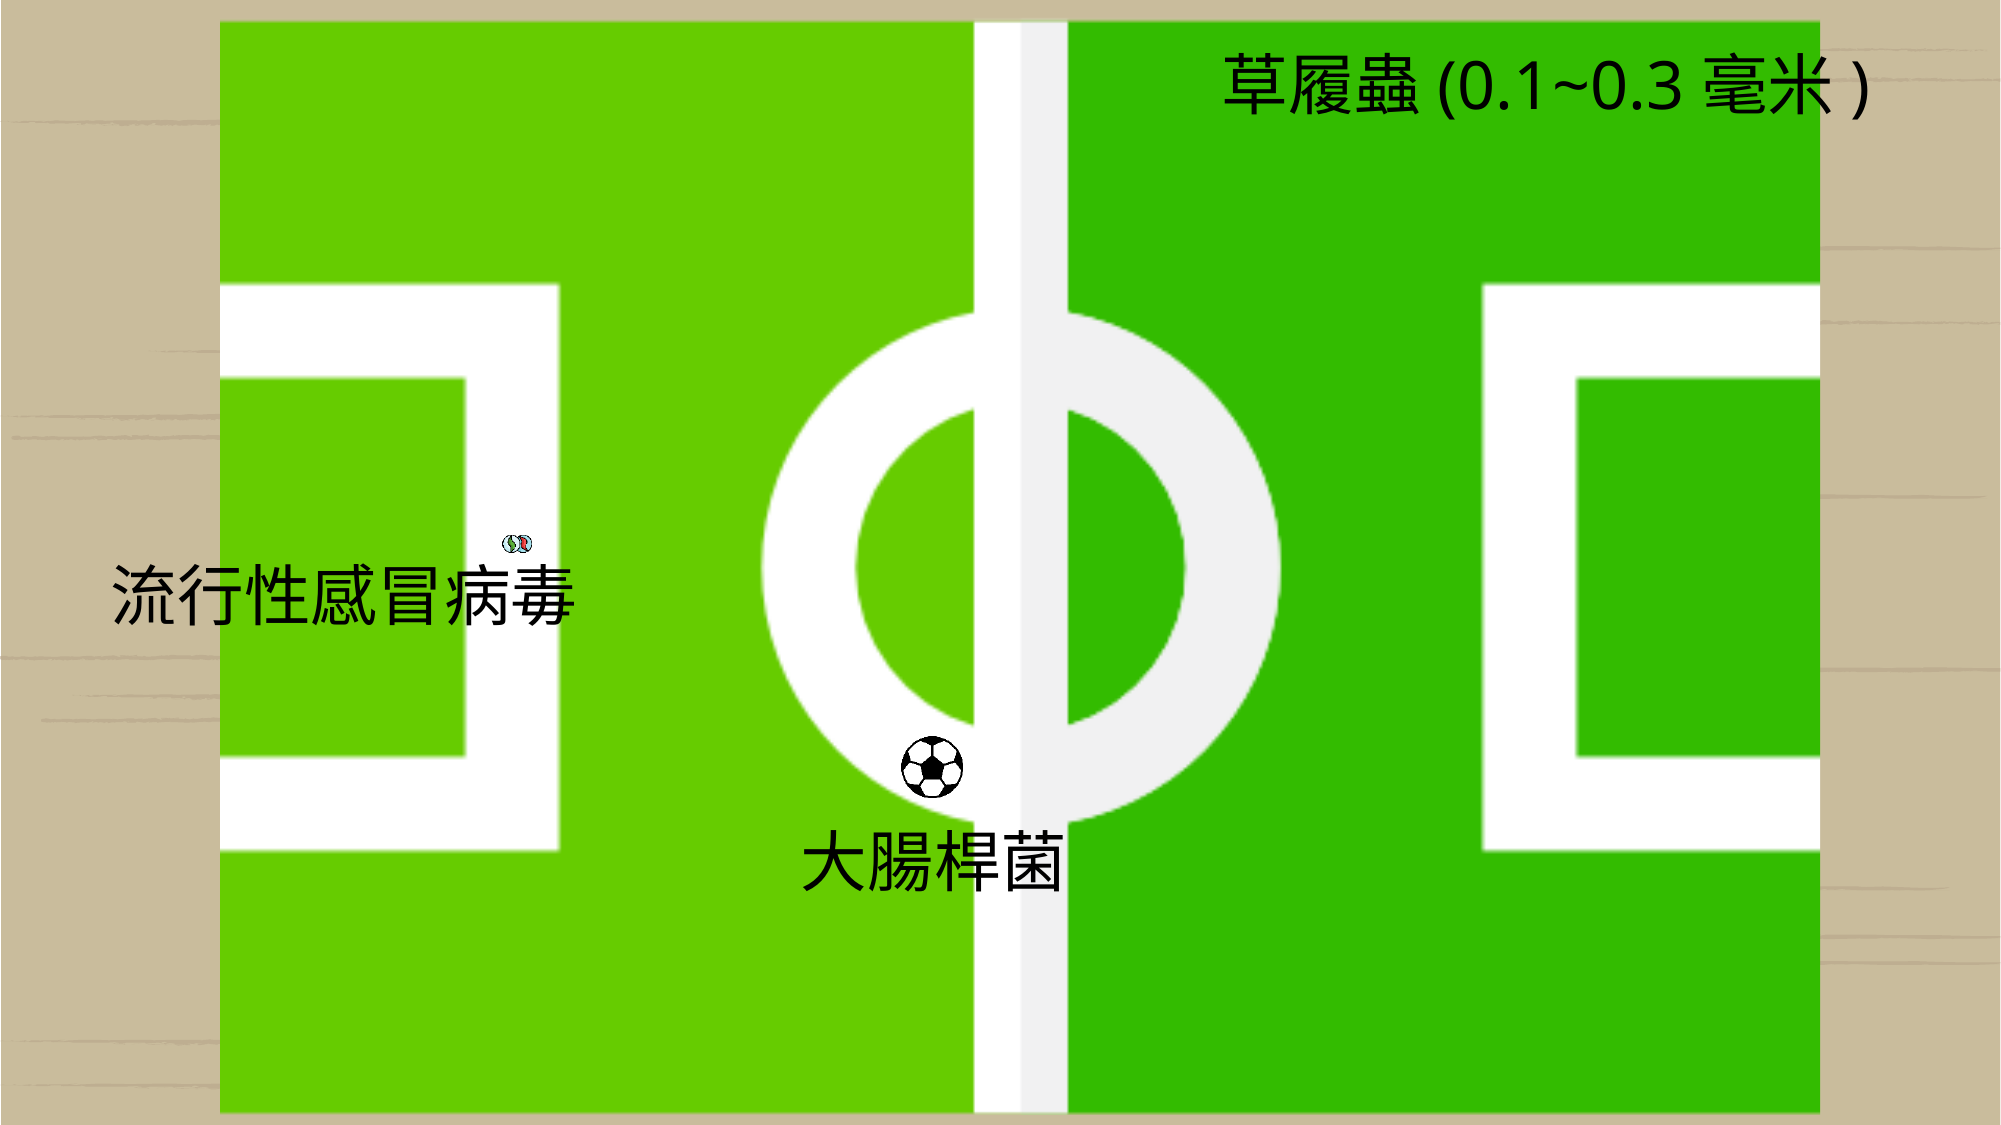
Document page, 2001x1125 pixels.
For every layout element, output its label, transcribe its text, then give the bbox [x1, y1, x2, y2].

text_box 流行性感冒病毒 [95, 546, 654, 643]
text_box 草履蟲(0.1~0.3毫米) [1206, 35, 1948, 132]
picture [216, 0, 1821, 1115]
text_box 大腸桿菌 [785, 812, 1139, 909]
